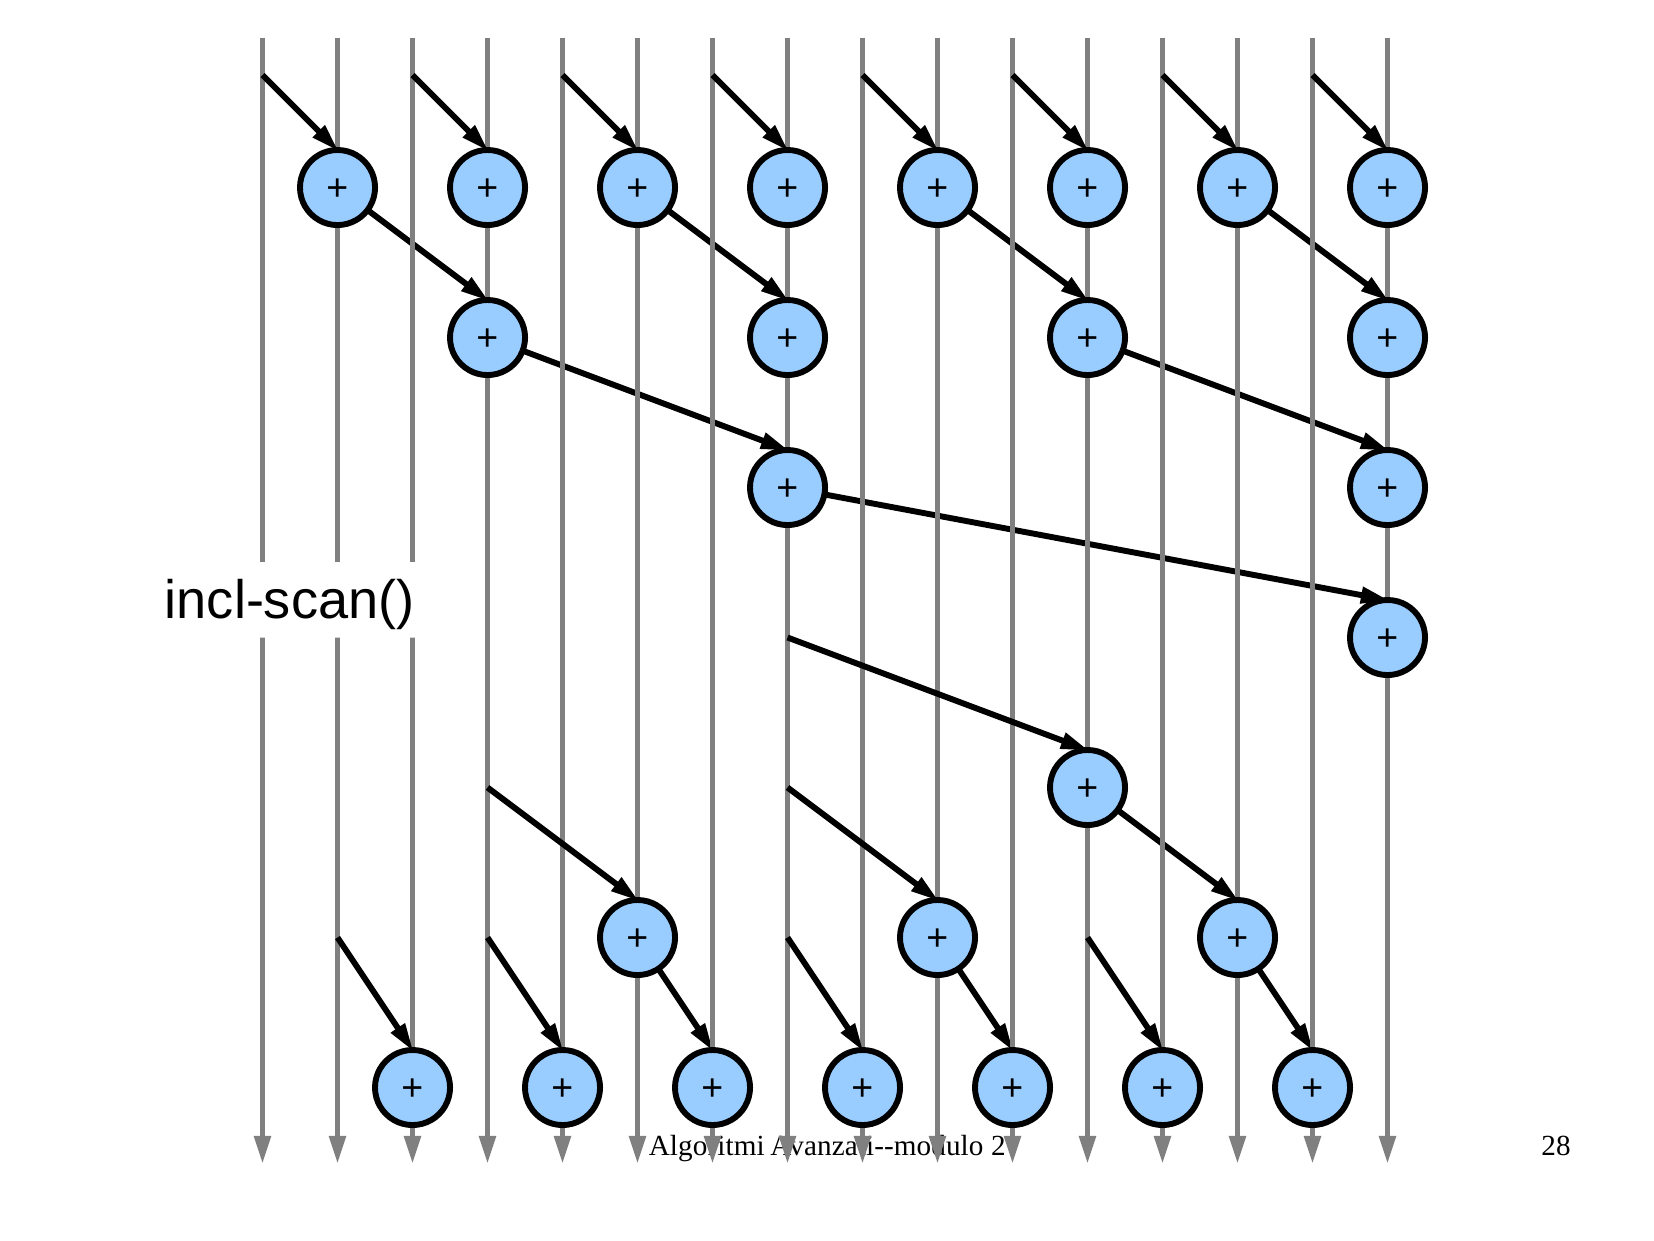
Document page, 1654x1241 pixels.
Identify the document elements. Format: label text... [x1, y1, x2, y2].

text_box + [750, 300, 826, 376]
text_box + [525, 1050, 601, 1126]
text_box + [900, 150, 976, 226]
text_box + [1350, 450, 1426, 526]
text_box + [450, 300, 526, 376]
text_box + [1275, 1050, 1351, 1126]
text_box + [900, 900, 976, 976]
text_box + [1050, 300, 1126, 376]
text_box + [825, 1050, 901, 1126]
text_box + [1050, 150, 1126, 226]
text_box + [375, 1050, 451, 1126]
text_box + [600, 900, 676, 976]
text_box + [1200, 900, 1276, 976]
text_box + [975, 1050, 1051, 1126]
text_box + [1350, 300, 1426, 376]
text_box incl-scan() [150, 562, 451, 638]
text_box + [750, 450, 826, 526]
text_box + [1050, 750, 1126, 826]
text_box + [1350, 150, 1426, 226]
text_box + [450, 150, 526, 226]
text_box + [300, 150, 376, 226]
text_box + [1125, 1050, 1201, 1126]
text_box + [600, 150, 676, 226]
text_box + [1200, 150, 1276, 226]
text_box + [750, 150, 826, 226]
text_box + [675, 1050, 751, 1126]
text_box + [1350, 600, 1426, 676]
